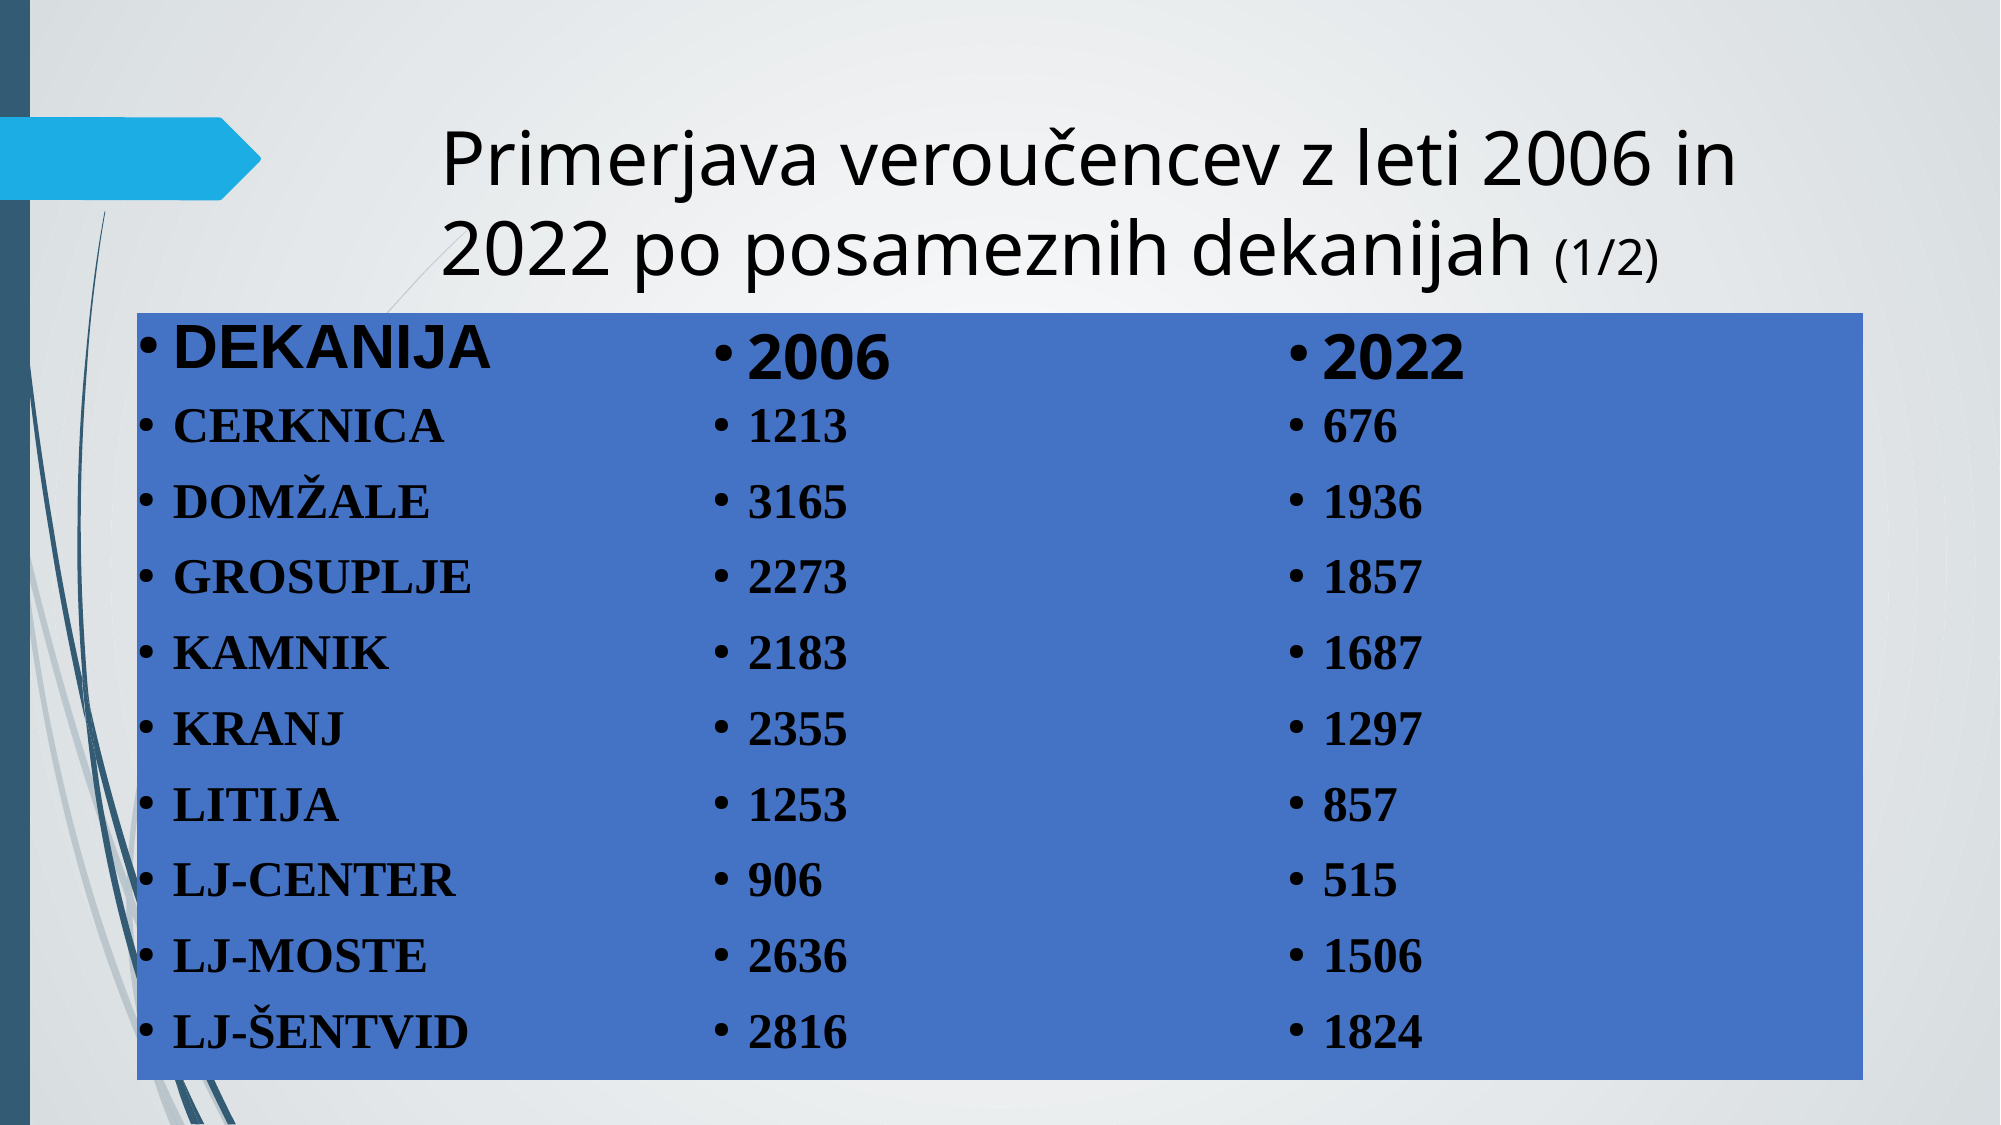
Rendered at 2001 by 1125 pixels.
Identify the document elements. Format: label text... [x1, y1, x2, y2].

table_cell GROSUPLJE [137, 550, 713, 625]
table_cell 1824 [1288, 1004, 1863, 1080]
table_cell 1506 [1288, 928, 1863, 1004]
table_cell 2183 [713, 625, 1288, 701]
table_cell 1297 [1288, 701, 1863, 777]
table_cell 857 [1288, 777, 1863, 852]
table_cell DOMŽALE [137, 474, 713, 550]
table_cell LJ-MOSTE [137, 928, 713, 1004]
table_cell 1687 [1288, 625, 1863, 701]
table_header 2006 [713, 313, 1288, 398]
table_cell 3165 [713, 474, 1288, 550]
table_cell 2355 [713, 701, 1288, 777]
table_cell 1936 [1288, 474, 1863, 550]
table_header 2022 [1288, 313, 1863, 398]
table_cell KRANJ [137, 701, 713, 777]
table_cell 2816 [713, 1004, 1288, 1080]
table_cell 515 [1288, 852, 1863, 928]
table_cell 1253 [713, 777, 1288, 852]
table_cell 2636 [713, 928, 1288, 1004]
title Primerjava veroučencev z leti 2006 in 2022 po posameznih dekanijah (1/2) [425, 102, 1888, 313]
table_cell 676 [1288, 398, 1863, 474]
table_cell 906 [713, 852, 1288, 928]
table_cell 1213 [713, 398, 1288, 474]
table_cell 1857 [1288, 550, 1863, 625]
table_cell LJ-CENTER [137, 852, 713, 928]
table_header DEKANIJA [137, 313, 713, 398]
table_cell KAMNIK [137, 625, 713, 701]
table_cell LJ-ŠENTVID [137, 1004, 713, 1080]
table_cell CERKNICA [137, 398, 713, 474]
table_cell LITIJA [137, 777, 713, 852]
table_cell 2273 [713, 550, 1288, 625]
